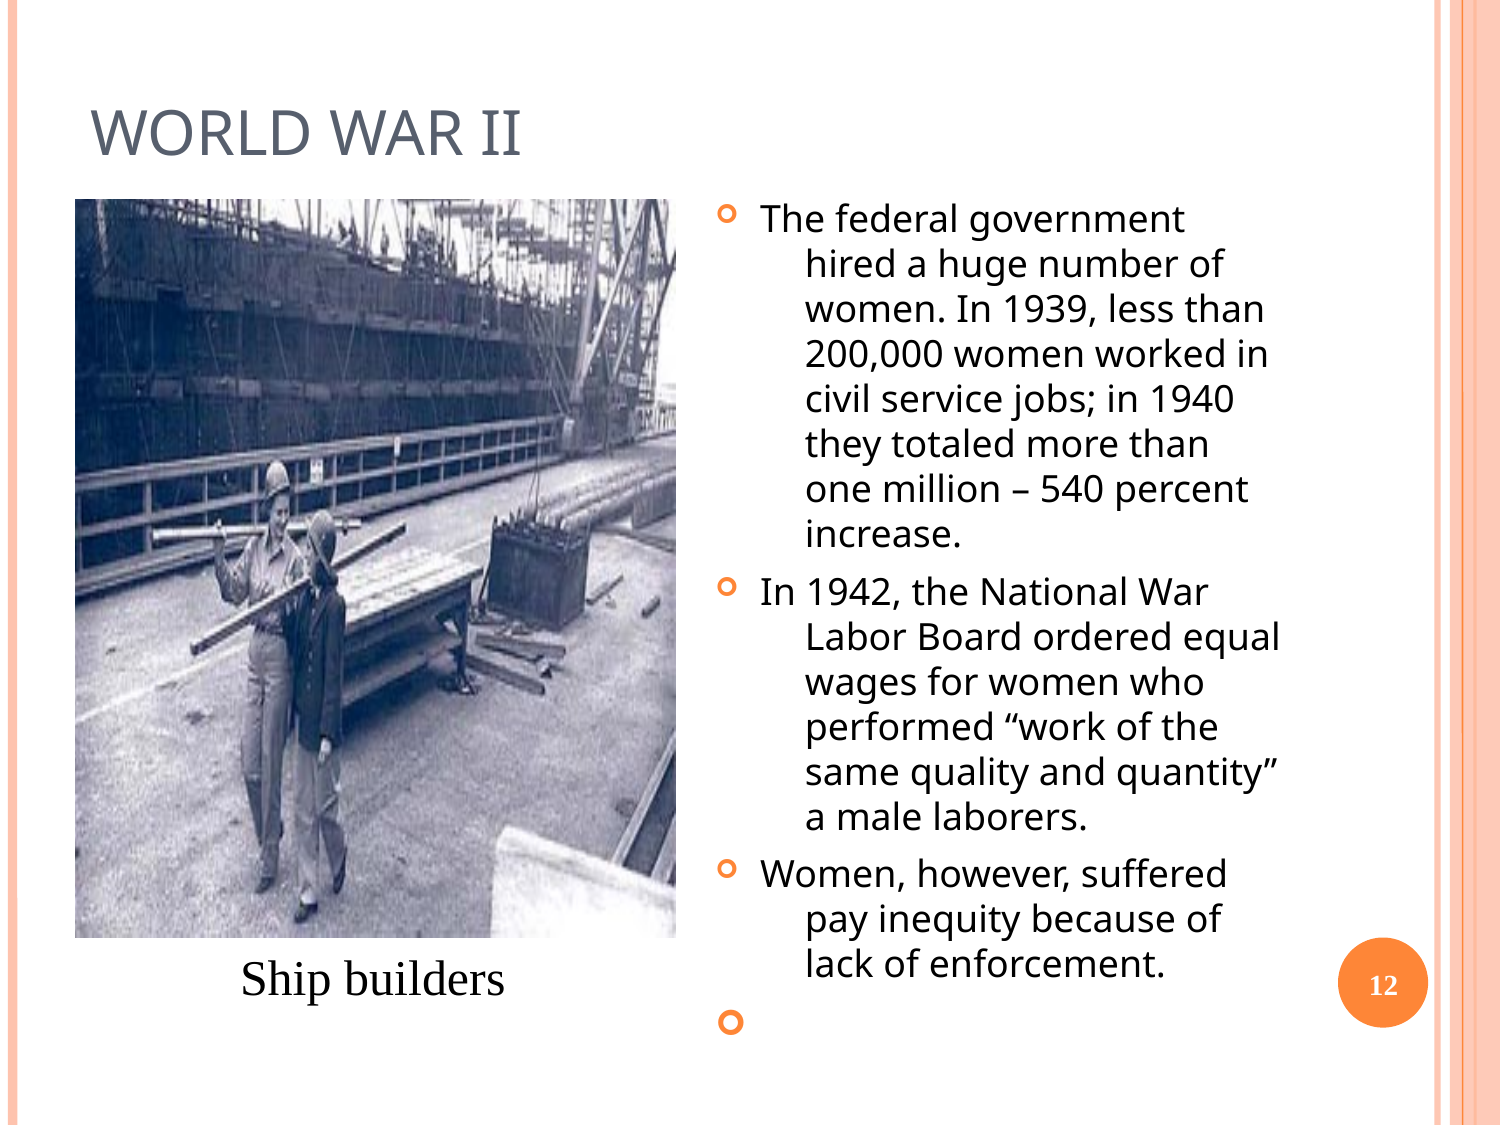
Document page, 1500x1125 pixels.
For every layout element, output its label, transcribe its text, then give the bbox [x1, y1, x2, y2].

picture [75, 200, 676, 938]
list The federal government hired a huge number of women. In 1939, less than 200,000 women worked in civil service jobs; in 1940 they totaled more than one million – 540 percent increase. In 1942, the National War Labor Board ordered equal wages for women who performed “work of the same quality and quantity” a male laborers. Women, however, suffered pay inequity because of lack of enforcement. [700, 187, 1301, 1013]
text_box [1333, 940, 1434, 1027]
title World War II [75, 45, 1300, 175]
text_box Ship builders [225, 938, 521, 1013]
